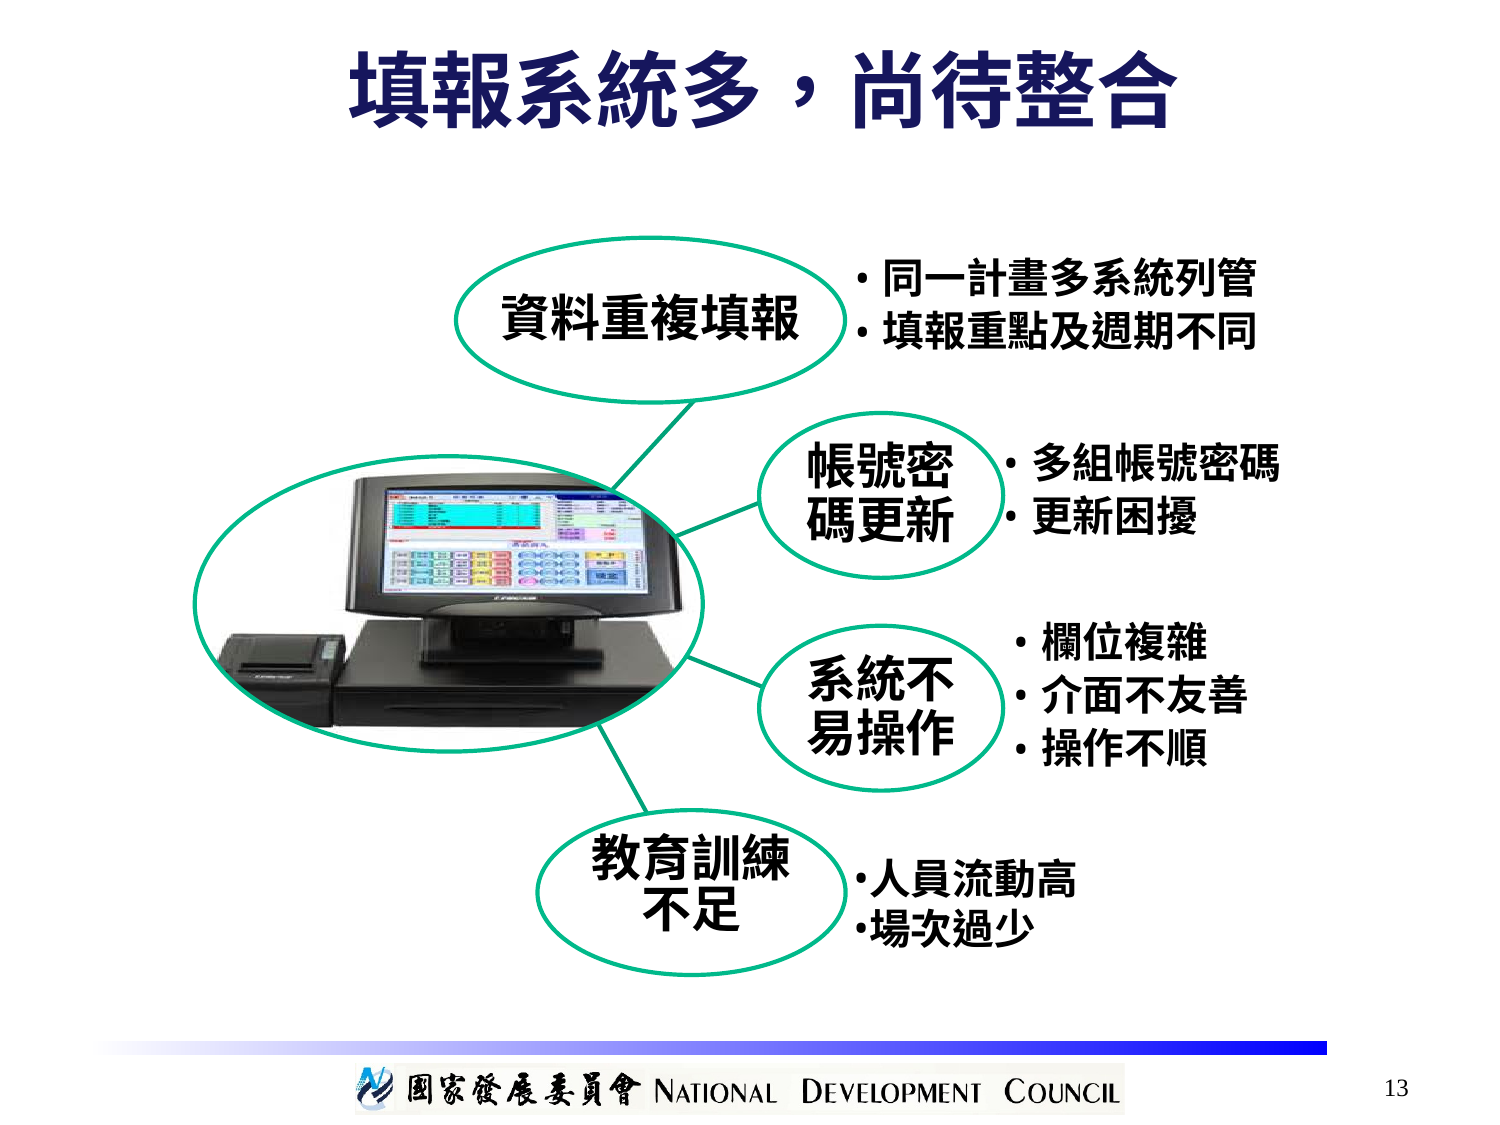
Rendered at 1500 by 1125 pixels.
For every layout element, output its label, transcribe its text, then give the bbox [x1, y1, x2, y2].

text_box [1368, 1063, 1485, 1100]
text_box 人員流動高 場次過少 [853, 820, 1220, 986]
text_box 資料重複填報 [455, 237, 846, 403]
text_box 同一計畫多系統列管 填報重點及週期不同 [854, 224, 1439, 390]
text_box 教育訓練 不足 [537, 810, 846, 976]
text_box [198, 459, 700, 749]
title 填報系統多，尚待整合 [88, 31, 1439, 219]
text_box 多組帳號密碼 更新困擾 [1003, 408, 1370, 574]
text_box 帳號密碼更新 [759, 412, 1003, 578]
text_box 欄位複雜 介面不友善 操作不順 [1013, 614, 1380, 780]
text_box 系統不易操作 [759, 625, 1004, 791]
